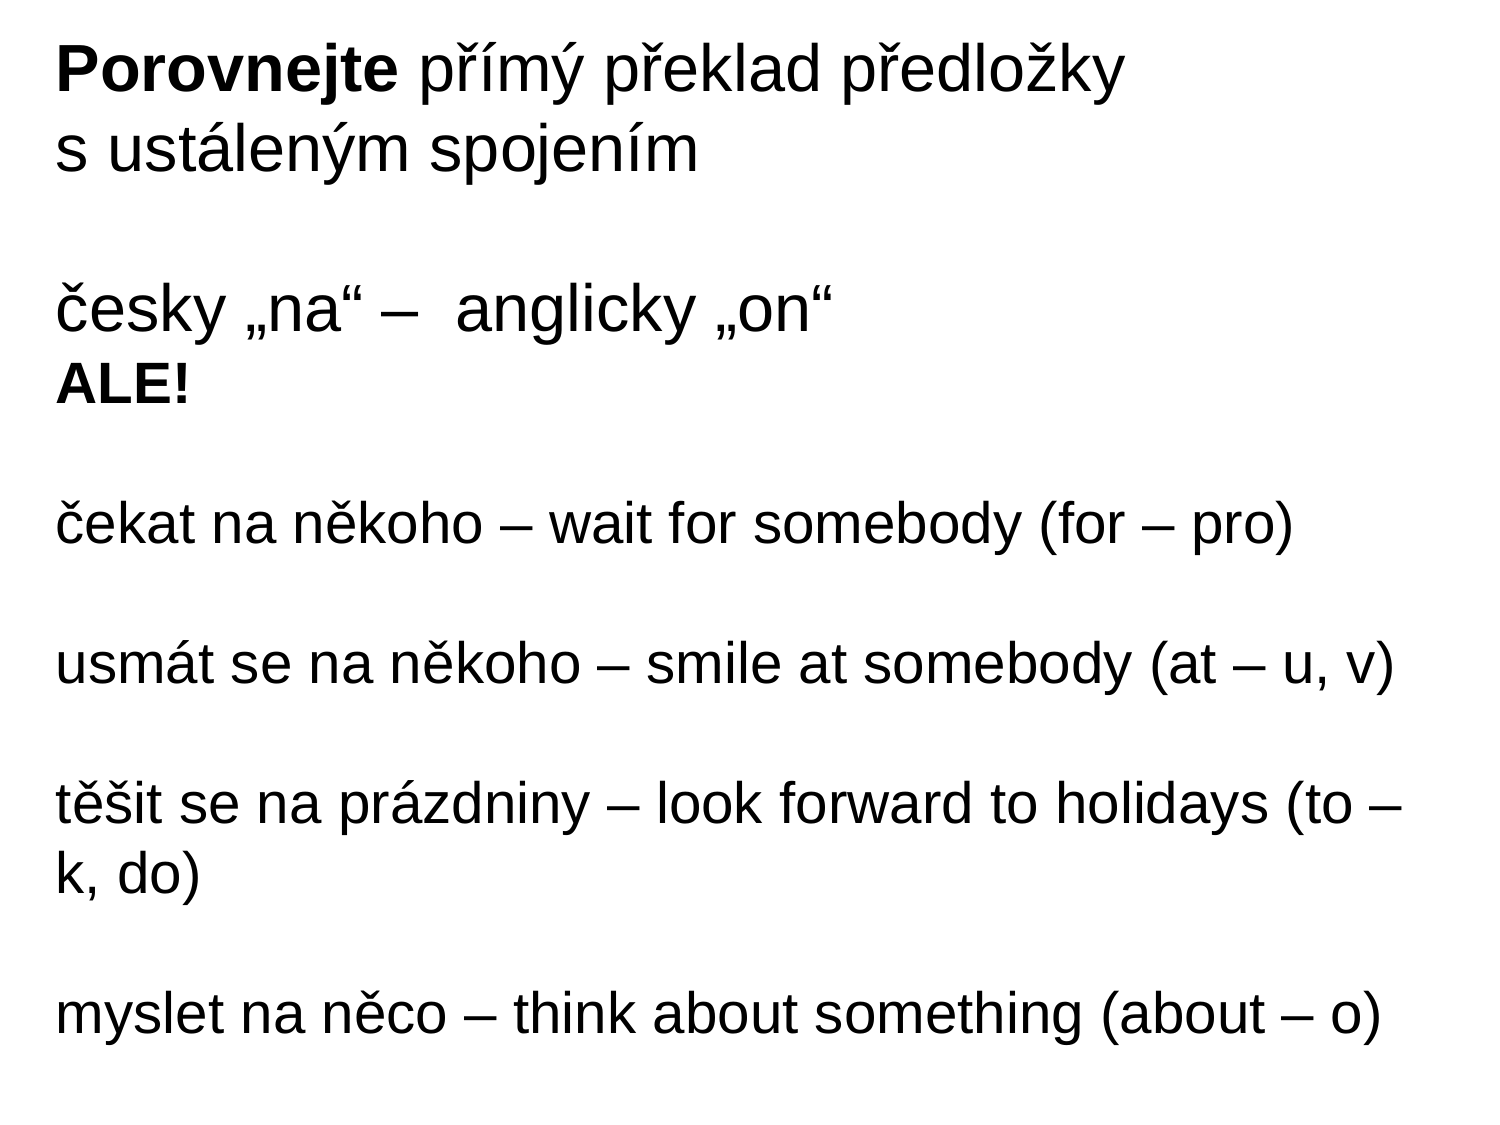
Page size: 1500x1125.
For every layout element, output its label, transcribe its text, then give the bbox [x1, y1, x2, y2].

text_box Porovnejte přímý překlad předložky s ustáleným spojením česky „na“ – anglicky „on“ ALE! čekat na někoho – wait for somebody (for – pro) usmát se na někoho – smile at somebody (at – u, v) těšit se na prázdniny – look forward to holidays (to – k, do) myslet na něco – think about something (about – o) [41, 17, 1447, 1053]
